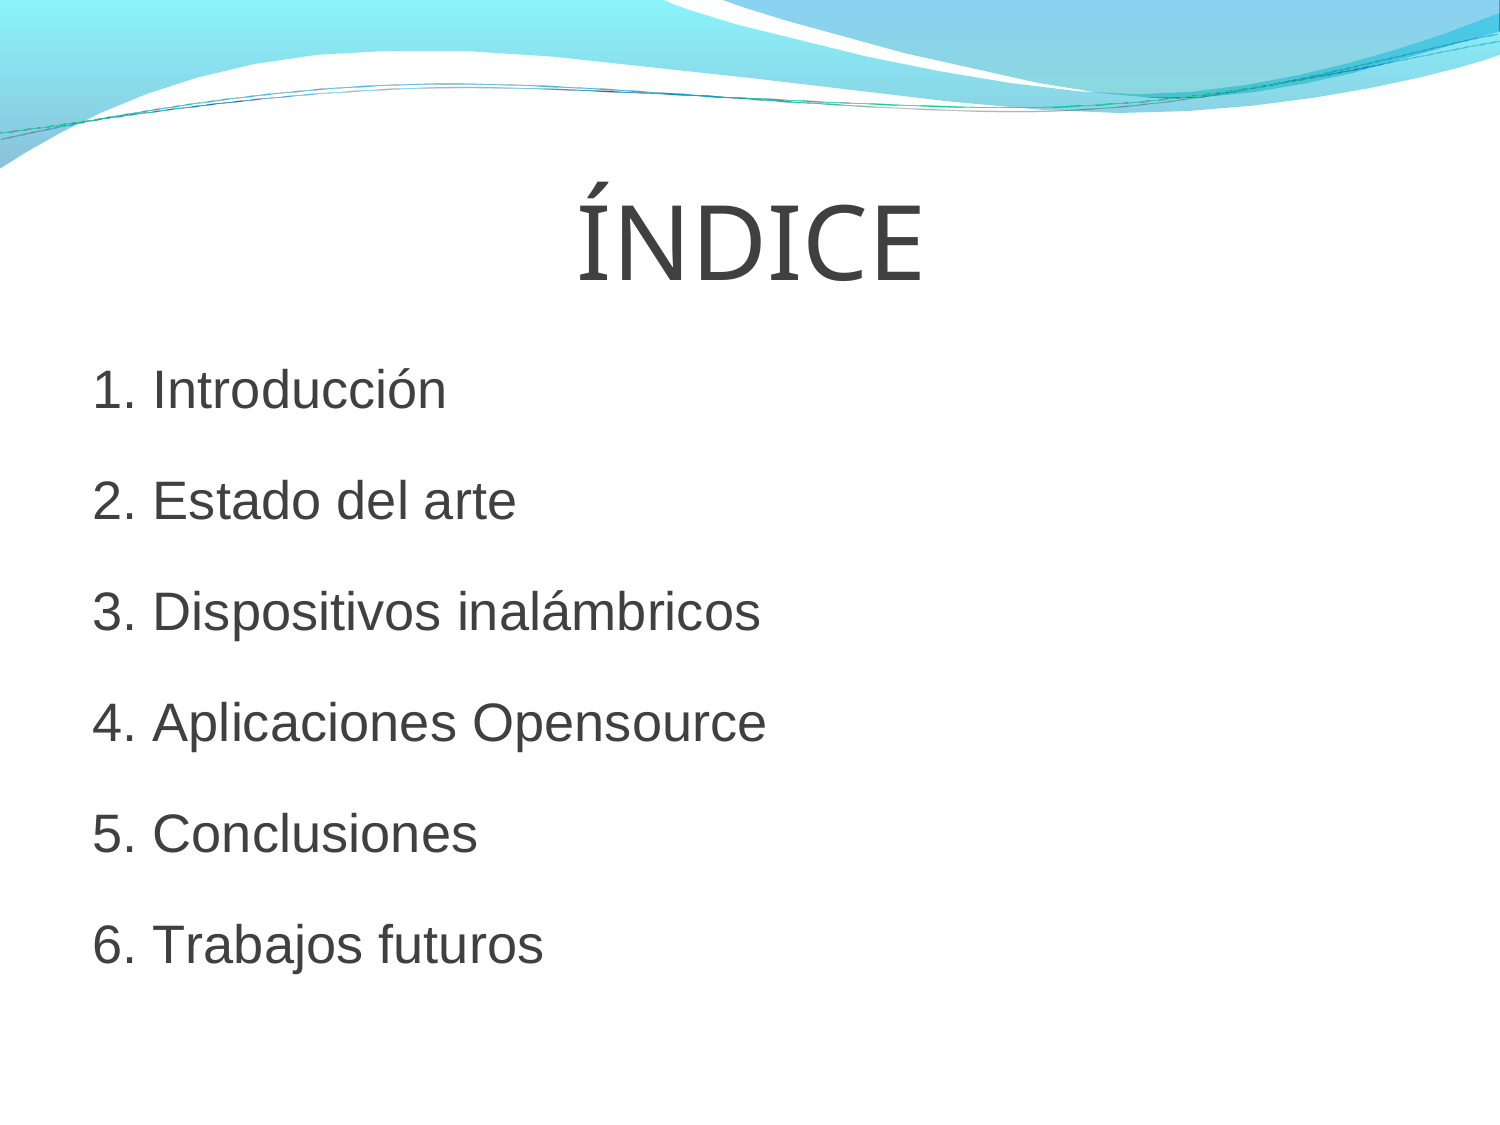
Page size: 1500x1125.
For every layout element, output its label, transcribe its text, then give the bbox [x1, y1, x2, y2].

text_box 1. Introducción 2. Estado del arte 3. Dispositivos inalámbricos 4. Aplicaciones Opensource 5. Conclusiones 6. Trabajos futuros [76, 314, 1427, 1035]
picture [0, 33, 1500, 140]
text_box ÍNDICE [76, 113, 1427, 302]
